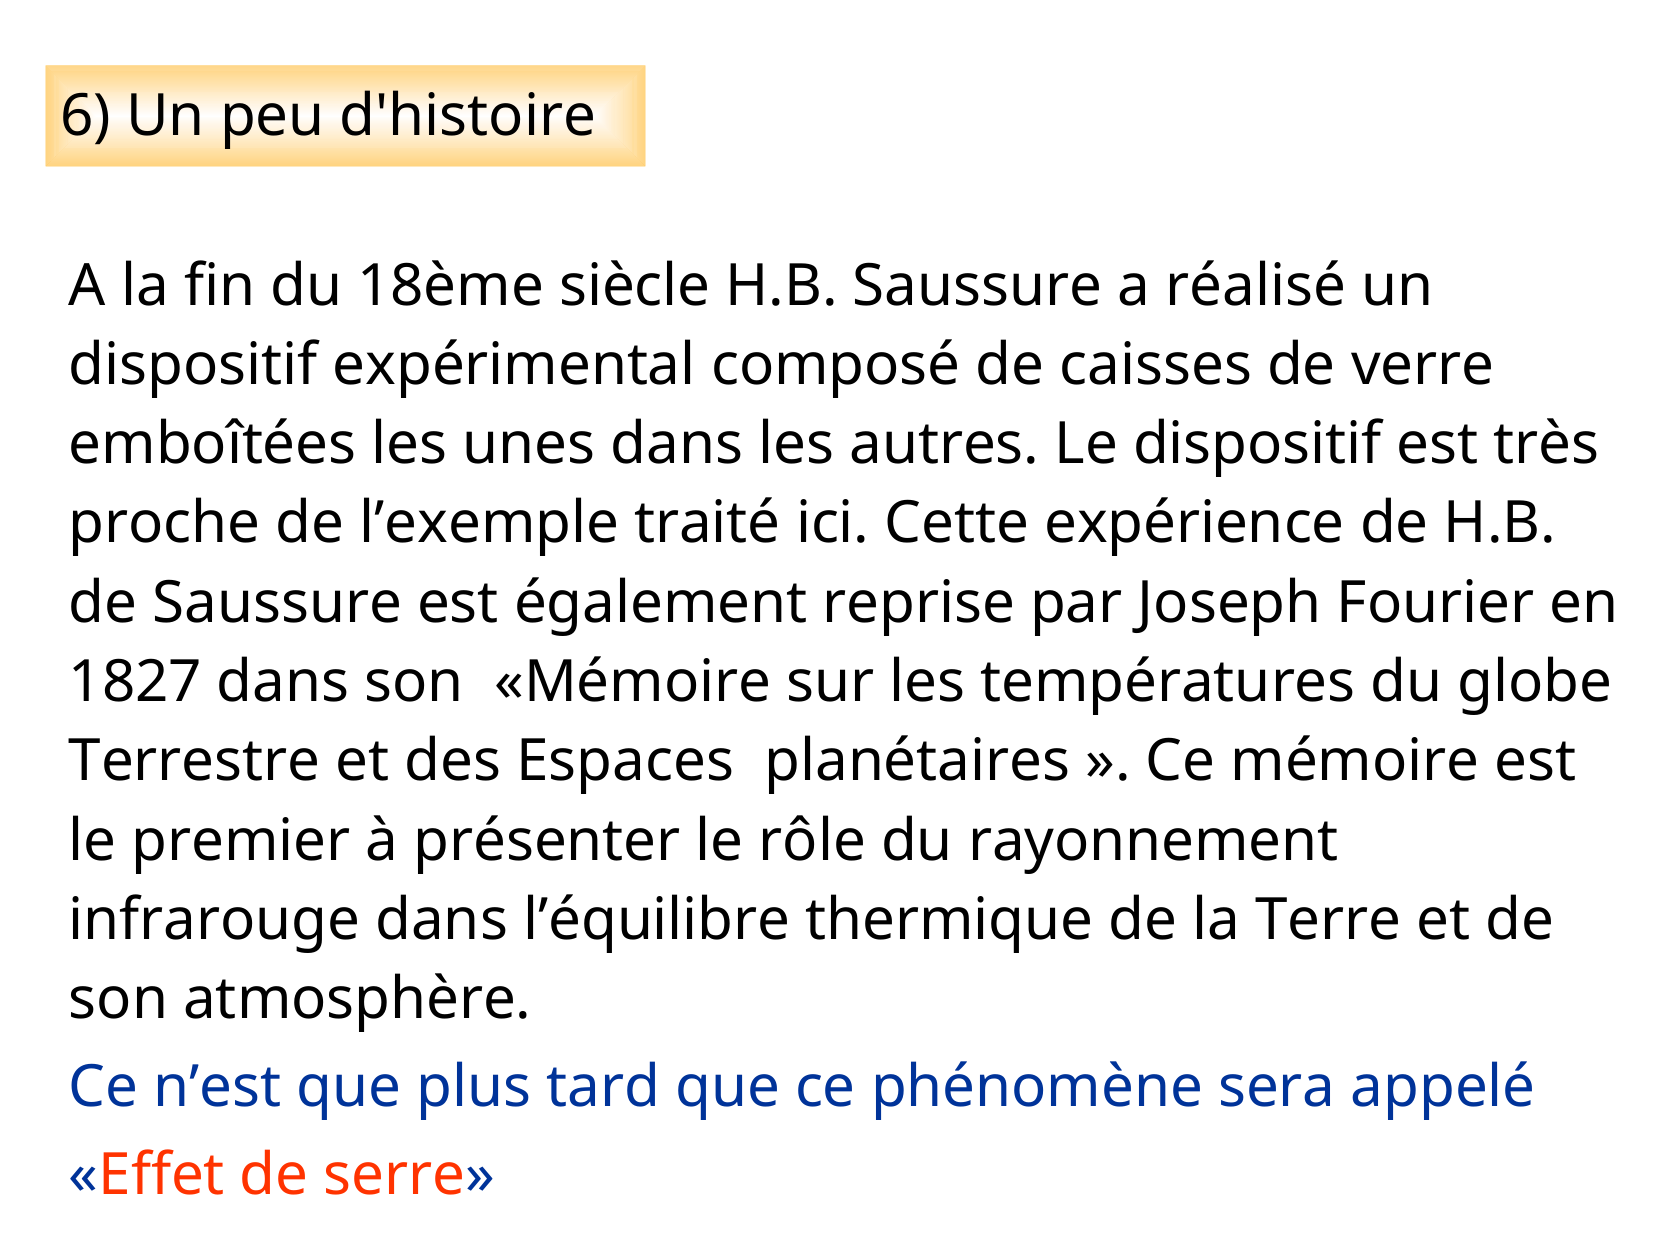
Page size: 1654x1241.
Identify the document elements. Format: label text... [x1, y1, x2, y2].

text_box A la fin du 18ème siècle H.B. Saussure a réalisé un dispositif expérimental composé de caisses de verre emboîtées les unes dans les autres. Le dispositif est très proche de l’exemple traité ici. Cette expérience de H.B. de Saussure est également reprise par Joseph Fourier en 1827 dans son «Mémoire sur les températures du globe Terrestre et des Espaces planétaires ». Ce mémoire est le premier à présenter le rôle du rayonnement infrarouge dans l’équilibre thermique de la Terre et de son atmosphère. Ce n’est que plus tard que ce phénomène sera appelé «Effet de serre» [53, 235, 1654, 1080]
text_box 6) Un peu d'histoire [45, 65, 648, 166]
